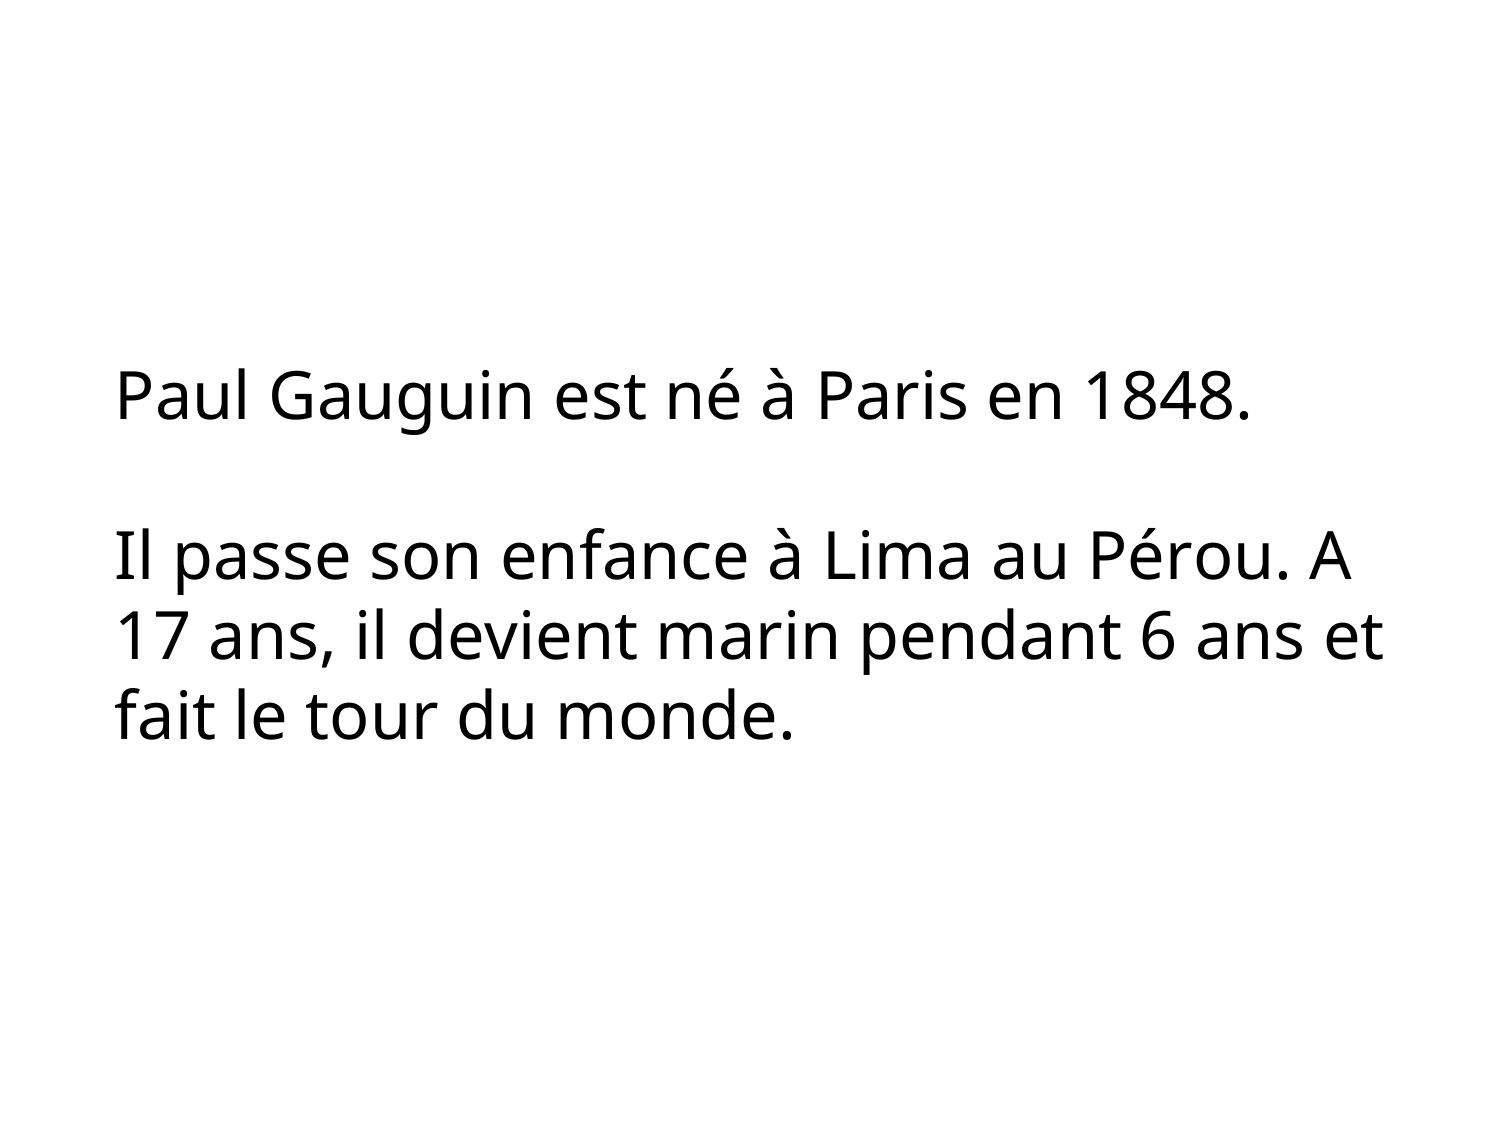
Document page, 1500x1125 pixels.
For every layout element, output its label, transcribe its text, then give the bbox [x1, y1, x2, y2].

title Paul Gauguin est né à Paris en 1848. Il passe son enfance à Lima au Pérou. A 17 ans, il devient marin pendant 6 ans et fait le tour du monde. [100, 538, 1451, 727]
